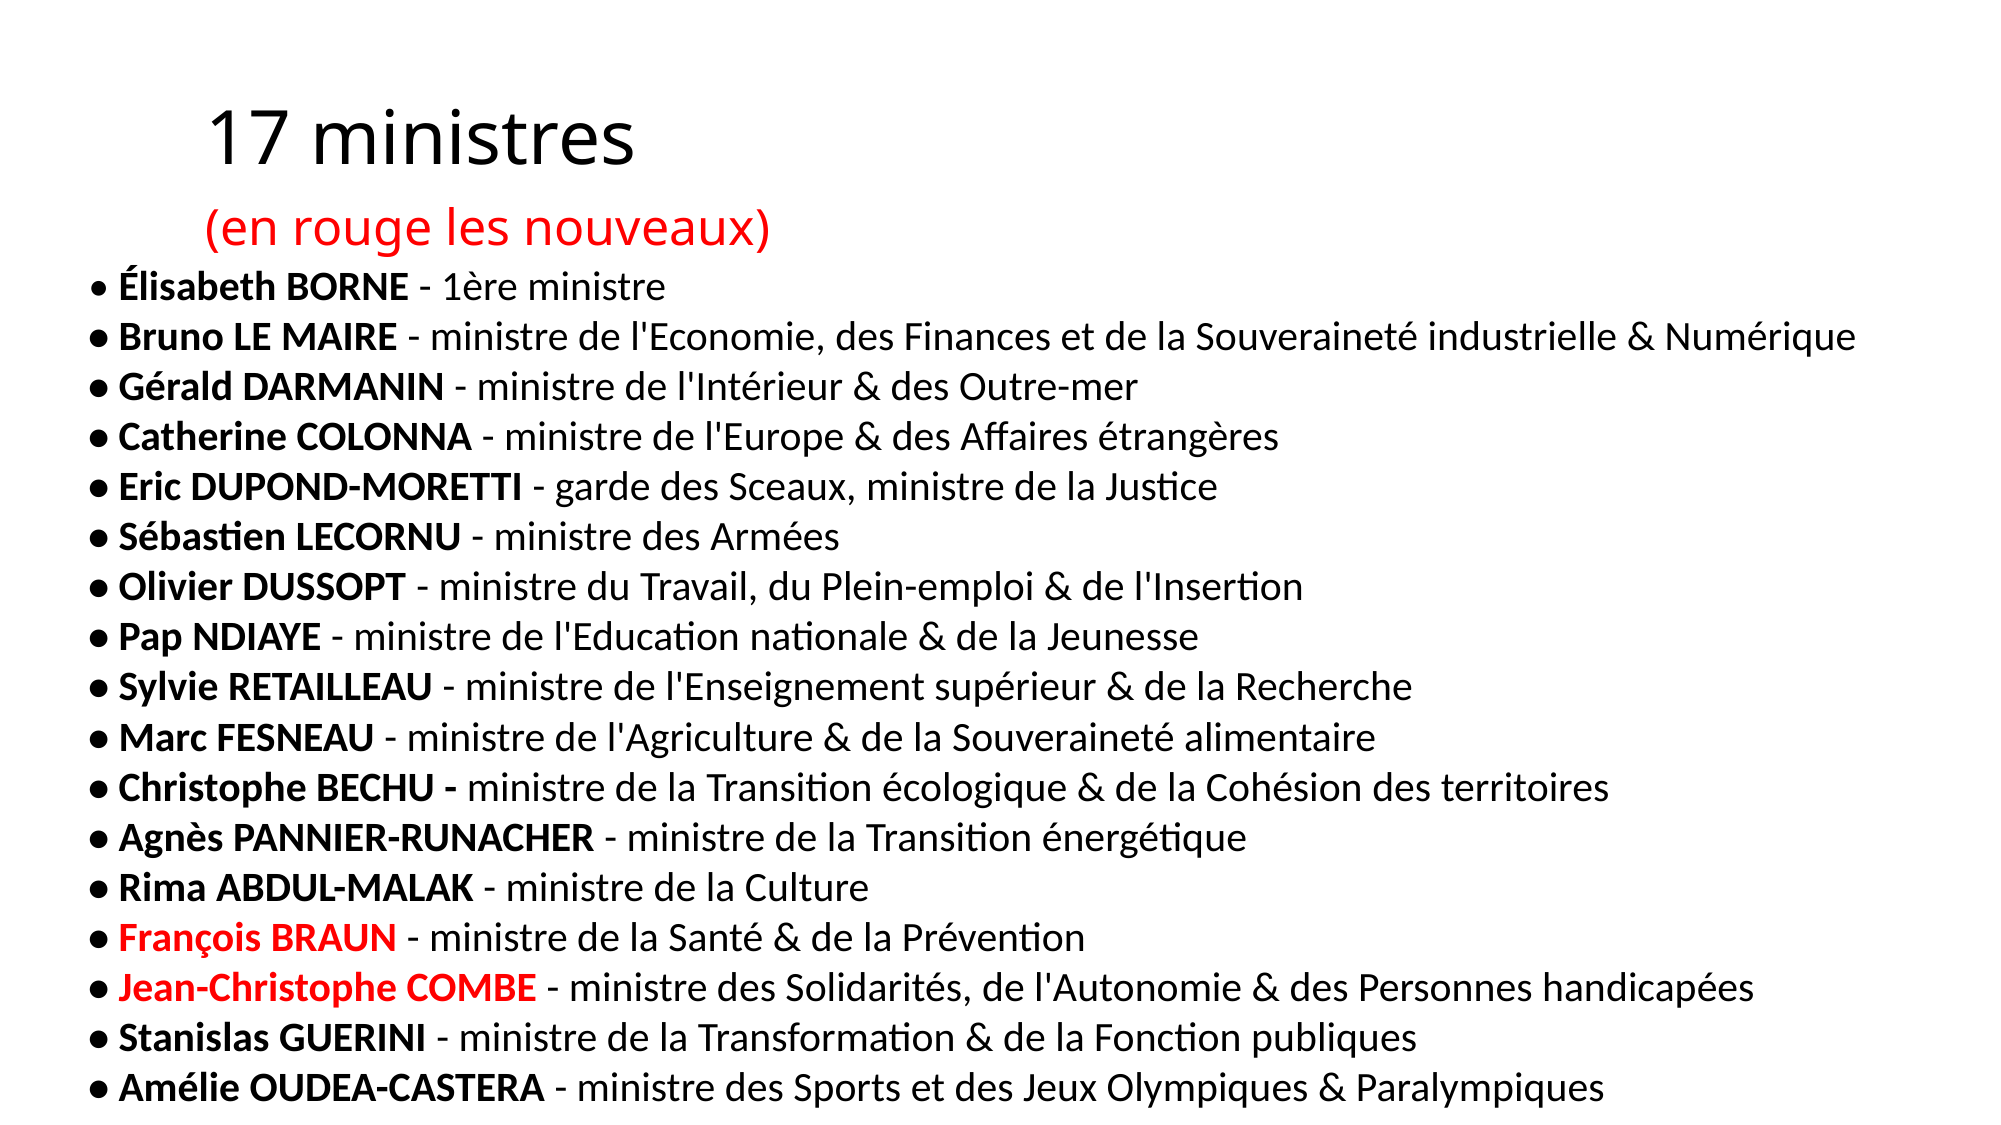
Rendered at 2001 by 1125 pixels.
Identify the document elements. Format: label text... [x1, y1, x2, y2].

text_box • Élisabeth BORNE - 1ère ministre • Bruno LE MAIRE - ministre de l'Economie, des Finances et de la Souveraineté industrielle & Numérique • Gérald DARMANIN - ministre de l'Intérieur & des Outre-mer • Catherine COLONNA - ministre de l'Europe & des Affaires étrangères • Eric DUPOND-MORETTI - garde des Sceaux, ministre de la Justice • Sébastien LECORNU - ministre des Armées • Olivier DUSSOPT - ministre du Travail, du Plein-emploi & de l'Insertion • Pap NDIAYE - ministre de l'Education nationale & de la Jeunesse • Sylvie RETAILLEAU - ministre de l'Enseignement supérieur & de la Recherche • Marc FESNEAU - ministre de l'Agriculture & de la Souveraineté alimentaire • Christophe BECHU - ministre de la Transition écologique & de la Cohésion des territoires • Agnès PANNIER-RUNACHER - ministre de la Transition énergétique • Rima ABDUL-MALAK - ministre de la Culture • François BRAUN - ministre de la Santé & de la Prévention • Jean-Christophe COMBE - ministre des Solidarités, de l'Autonomie & des Personnes handicapées • Stanislas GUERINI - ministre de la Transformation & de la Fonction publiques • Amélie OUDEA-CASTERA - ministre des Sports et des Jeux Olympiques & Paralympiques [73, 251, 1927, 1125]
text_box 17 ministres (en rouge les nouveaux) [190, 92, 1907, 214]
